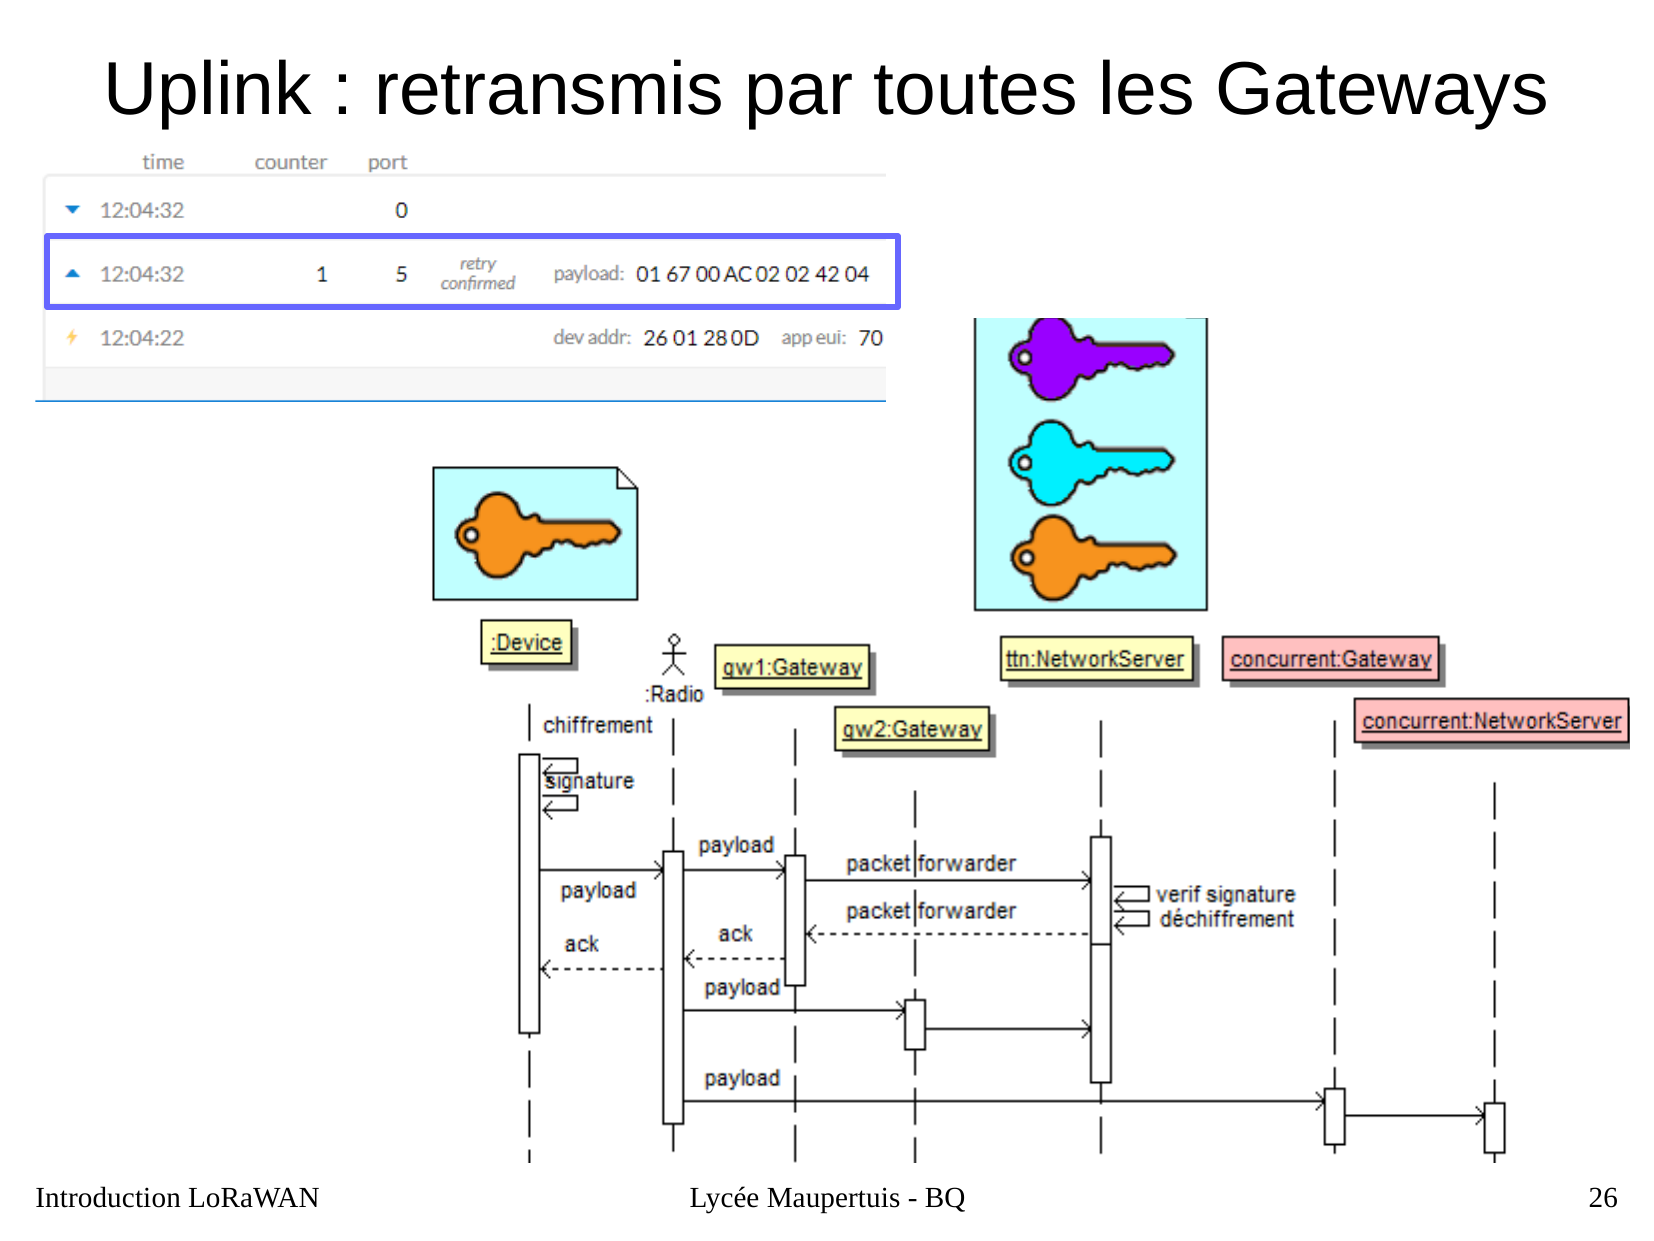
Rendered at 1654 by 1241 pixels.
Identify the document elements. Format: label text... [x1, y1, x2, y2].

picture [50, 239, 886, 304]
picture [35, 141, 1630, 1163]
title Uplink : retransmis par toutes les Gateways [35, 35, 1619, 142]
